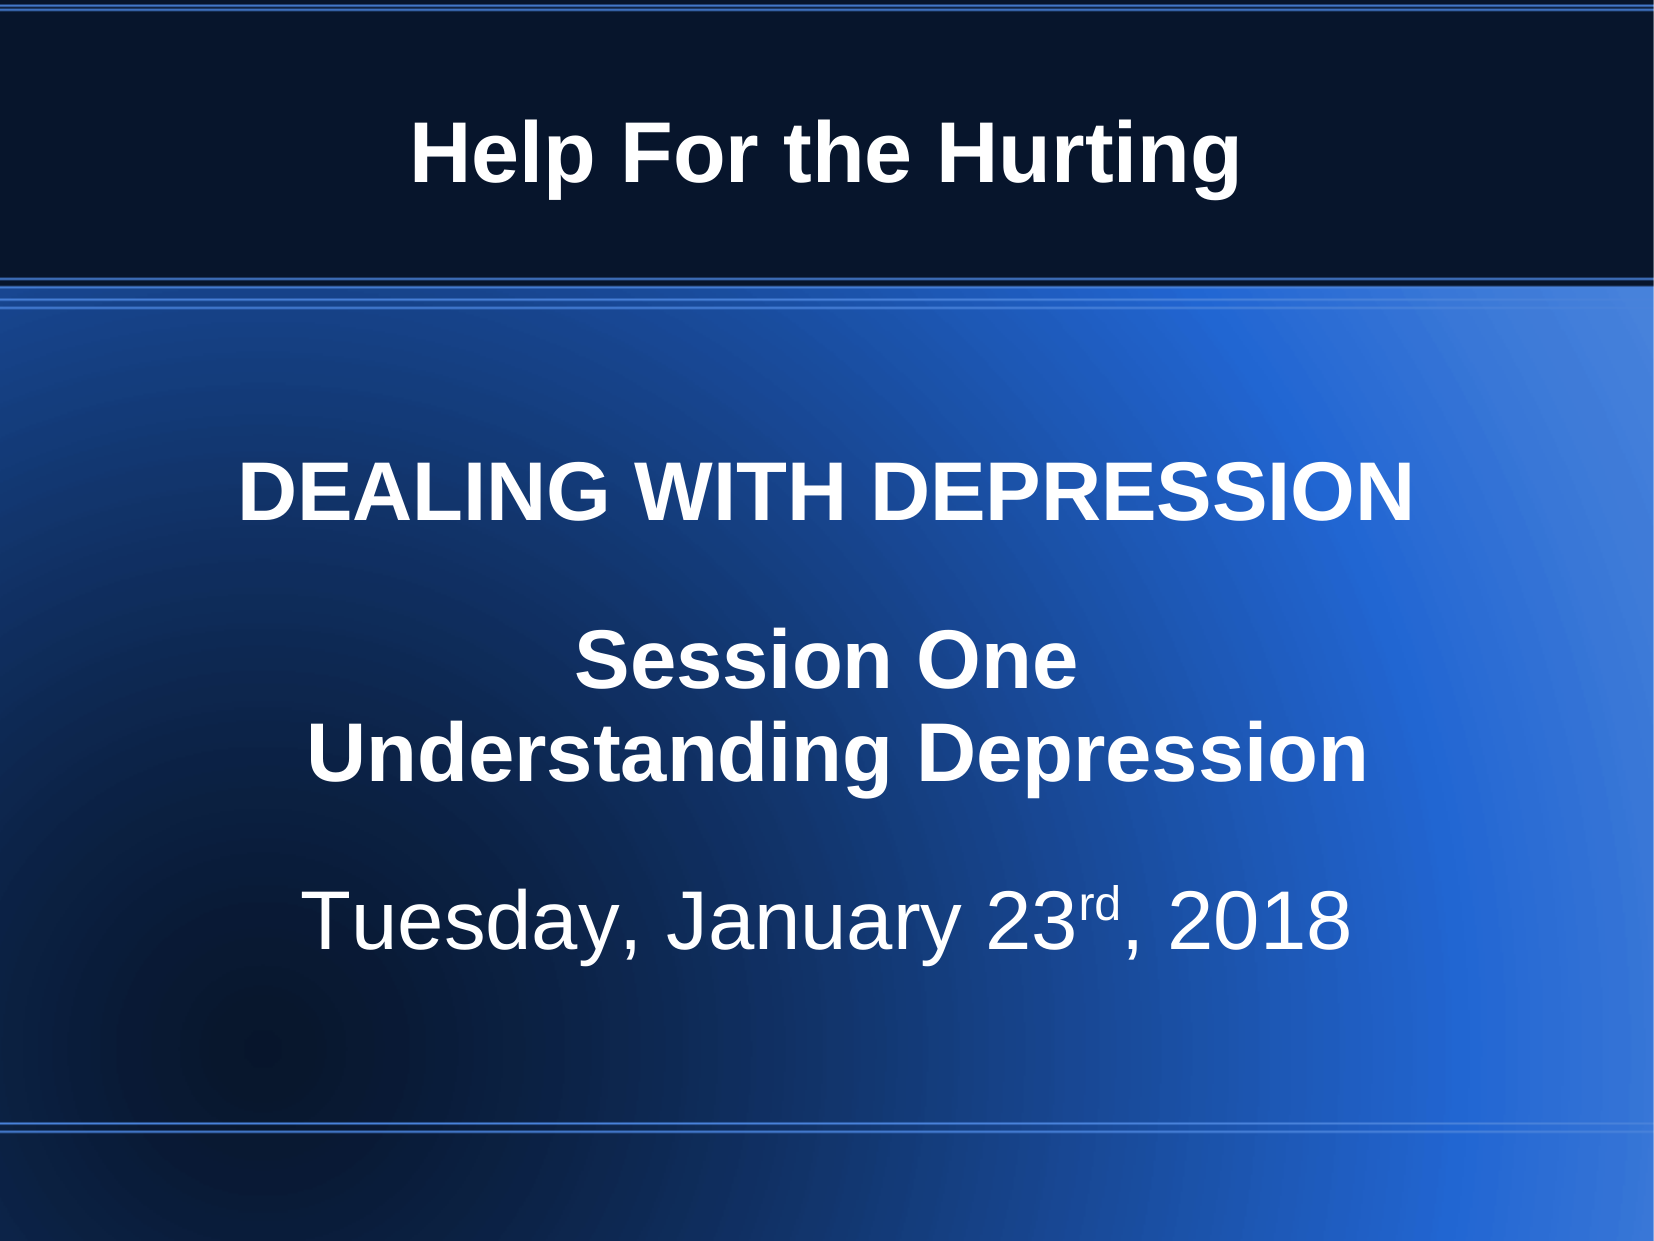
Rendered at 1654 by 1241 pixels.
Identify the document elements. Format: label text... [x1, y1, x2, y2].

picture [0, 0, 1654, 1241]
subtitle DEALING WITH DEPRESSION Session One Understanding Depression Tuesday, January 23rd, 2018 [82, 355, 1571, 1058]
title Help For the Hurting [82, 49, 1571, 257]
